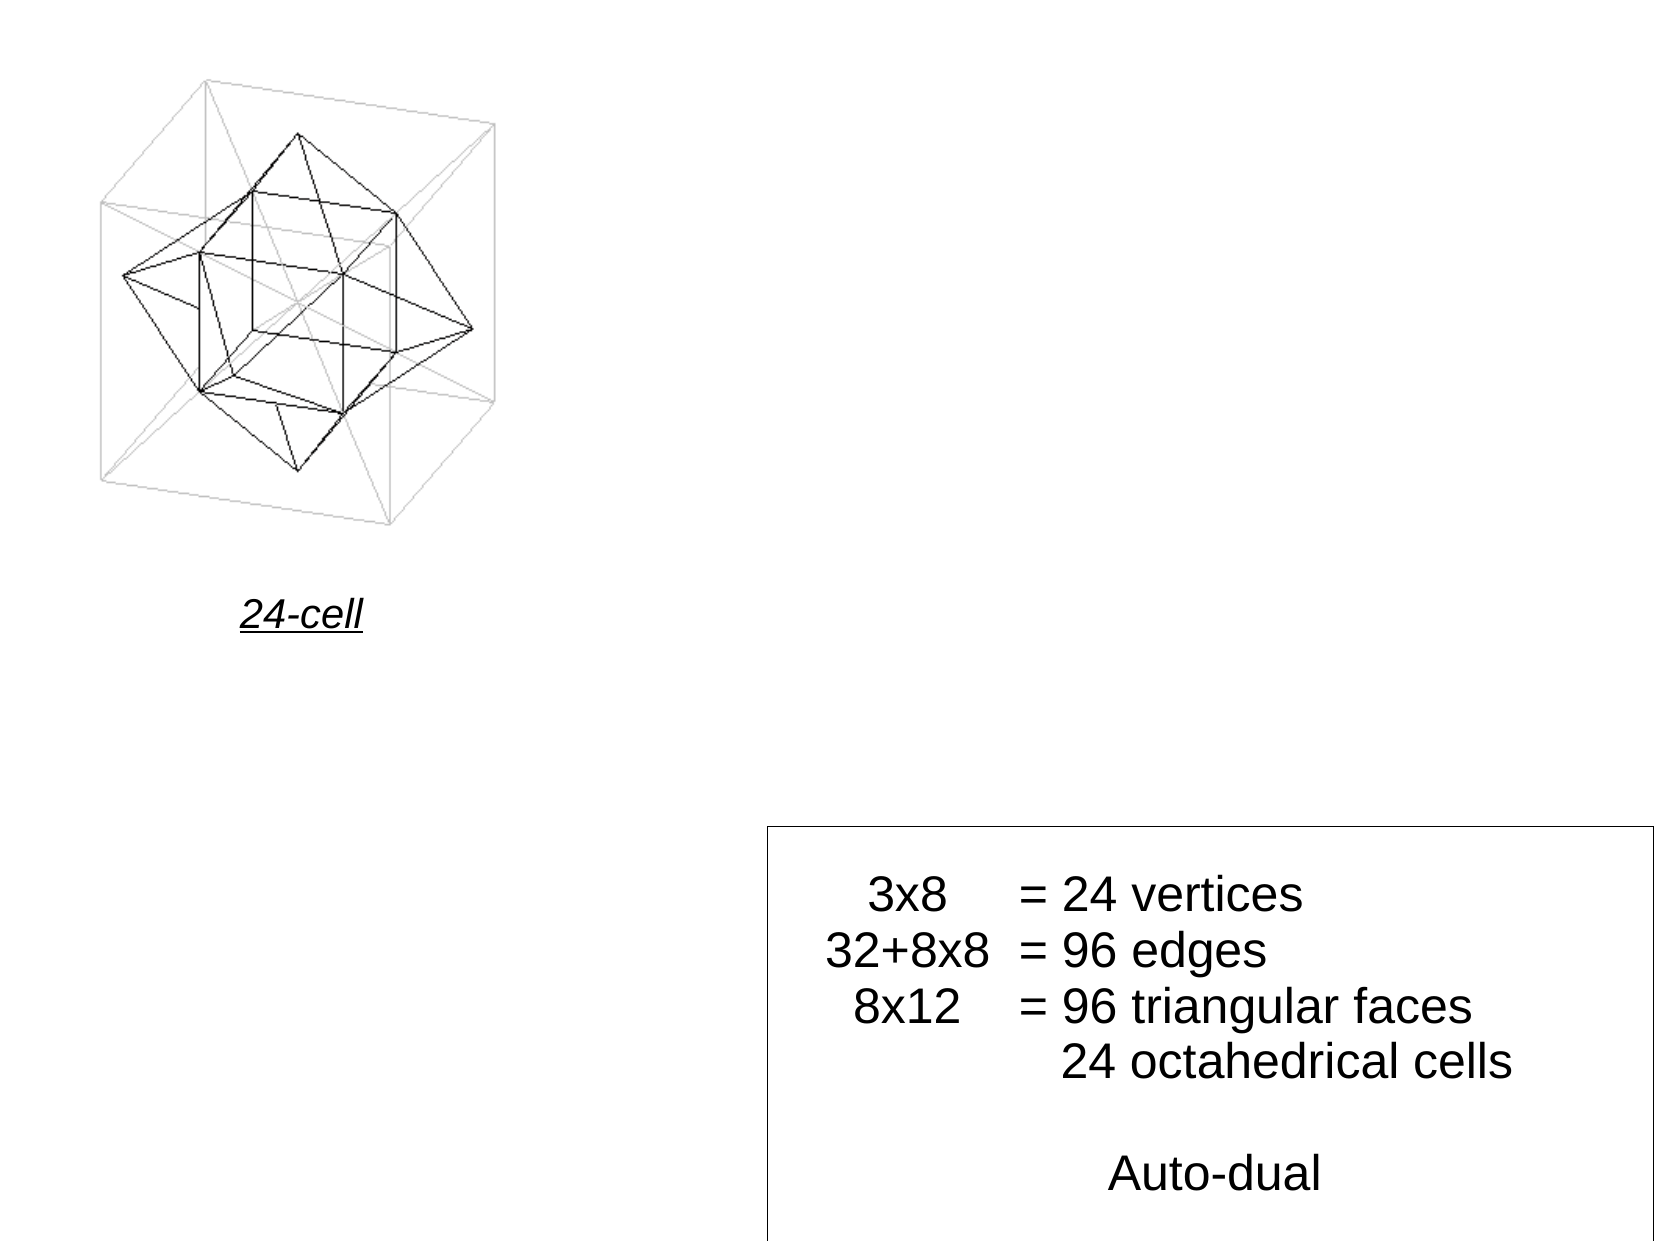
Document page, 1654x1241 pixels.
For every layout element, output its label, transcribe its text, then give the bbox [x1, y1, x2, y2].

text_box 3x8 = 24 vertices 32+8x8 = 96 edges 8x12 = 96 triangular faces 24 octahedrical cells Auto-dual [797, 856, 1633, 1211]
text_box 24-cell [141, 572, 461, 656]
picture [91, 67, 502, 532]
